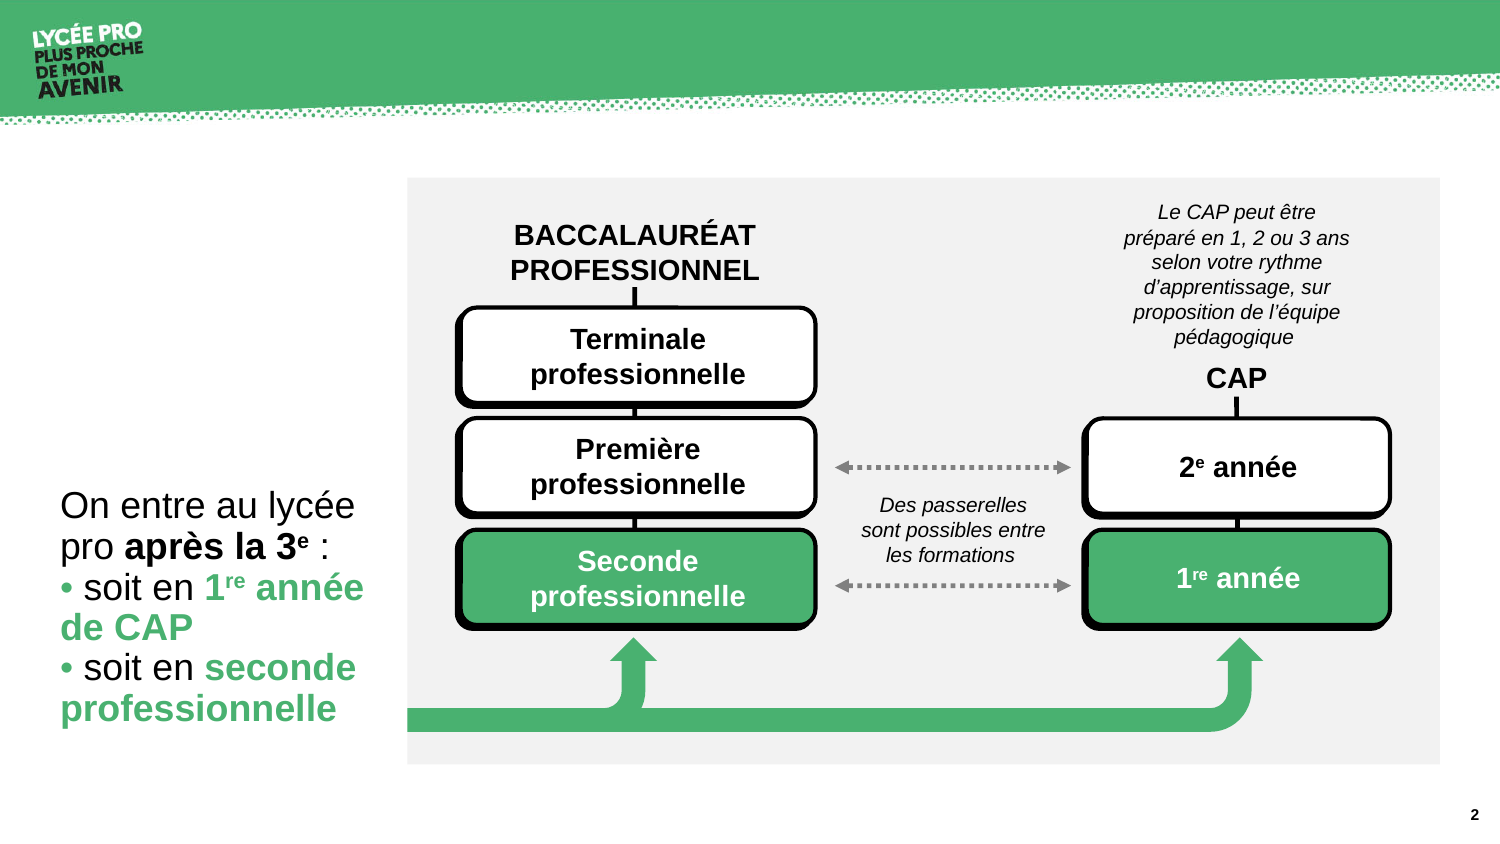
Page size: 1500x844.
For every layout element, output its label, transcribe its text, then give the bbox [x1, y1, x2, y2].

text_box 1re année [1086, 529, 1390, 625]
slide_number <numéro> [1257, 784, 1480, 844]
title On entre au lycée pro après la 3e : • soit en 1re année de CAP • soit en seconde professionnelle [59, 486, 378, 771]
text_box BACCALAURÉAT PROFESSIONNEL [454, 209, 816, 294]
text_box CAP [1083, 352, 1390, 403]
text_box Des passerelles sont possibles entre les formations [835, 484, 1072, 575]
text_box 2e année [1086, 418, 1390, 514]
text_box Seconde professionnelle [460, 529, 816, 625]
text_box Première professionnelle [460, 418, 816, 514]
text_box [407, 177, 1440, 765]
picture [0, 0, 1500, 125]
text_box Terminale professionnelle [460, 307, 816, 403]
text_box Le CAP peut être préparé en 1, 2 ou 3 ans selon votre rythme d’apprentissage, sur proposition de l’équipe pédagogique [1105, 191, 1369, 357]
